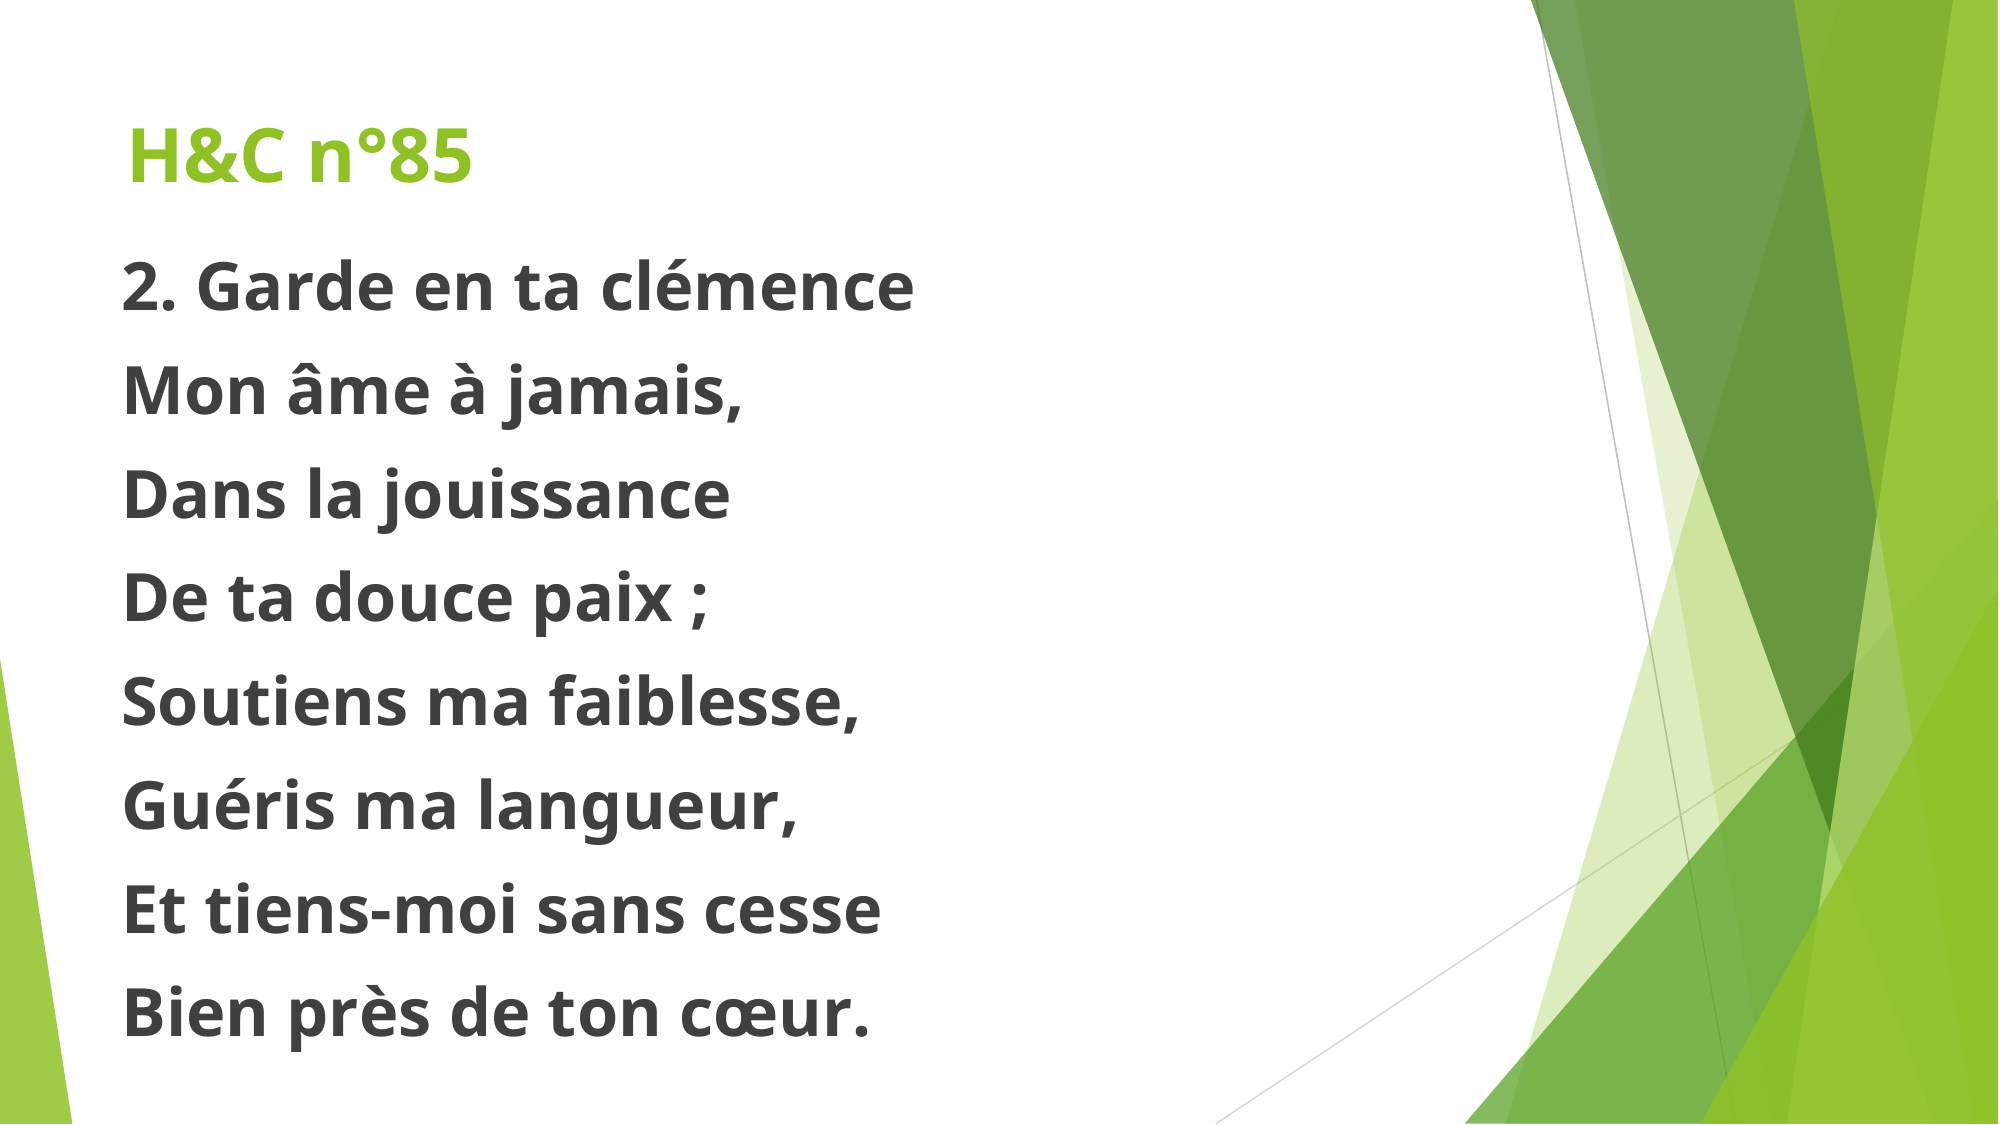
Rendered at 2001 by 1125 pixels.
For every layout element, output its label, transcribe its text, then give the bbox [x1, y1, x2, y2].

text_box 2. Garde en ta clémence Mon âme à jamais, Dans la jouissance De ta douce paix ; Soutiens ma faiblesse, Guéris ma langueur, Et tiens-moi sans cesse Bien près de ton cœur. [106, 224, 1961, 886]
text_box H&C n°85 [111, 99, 1522, 213]
